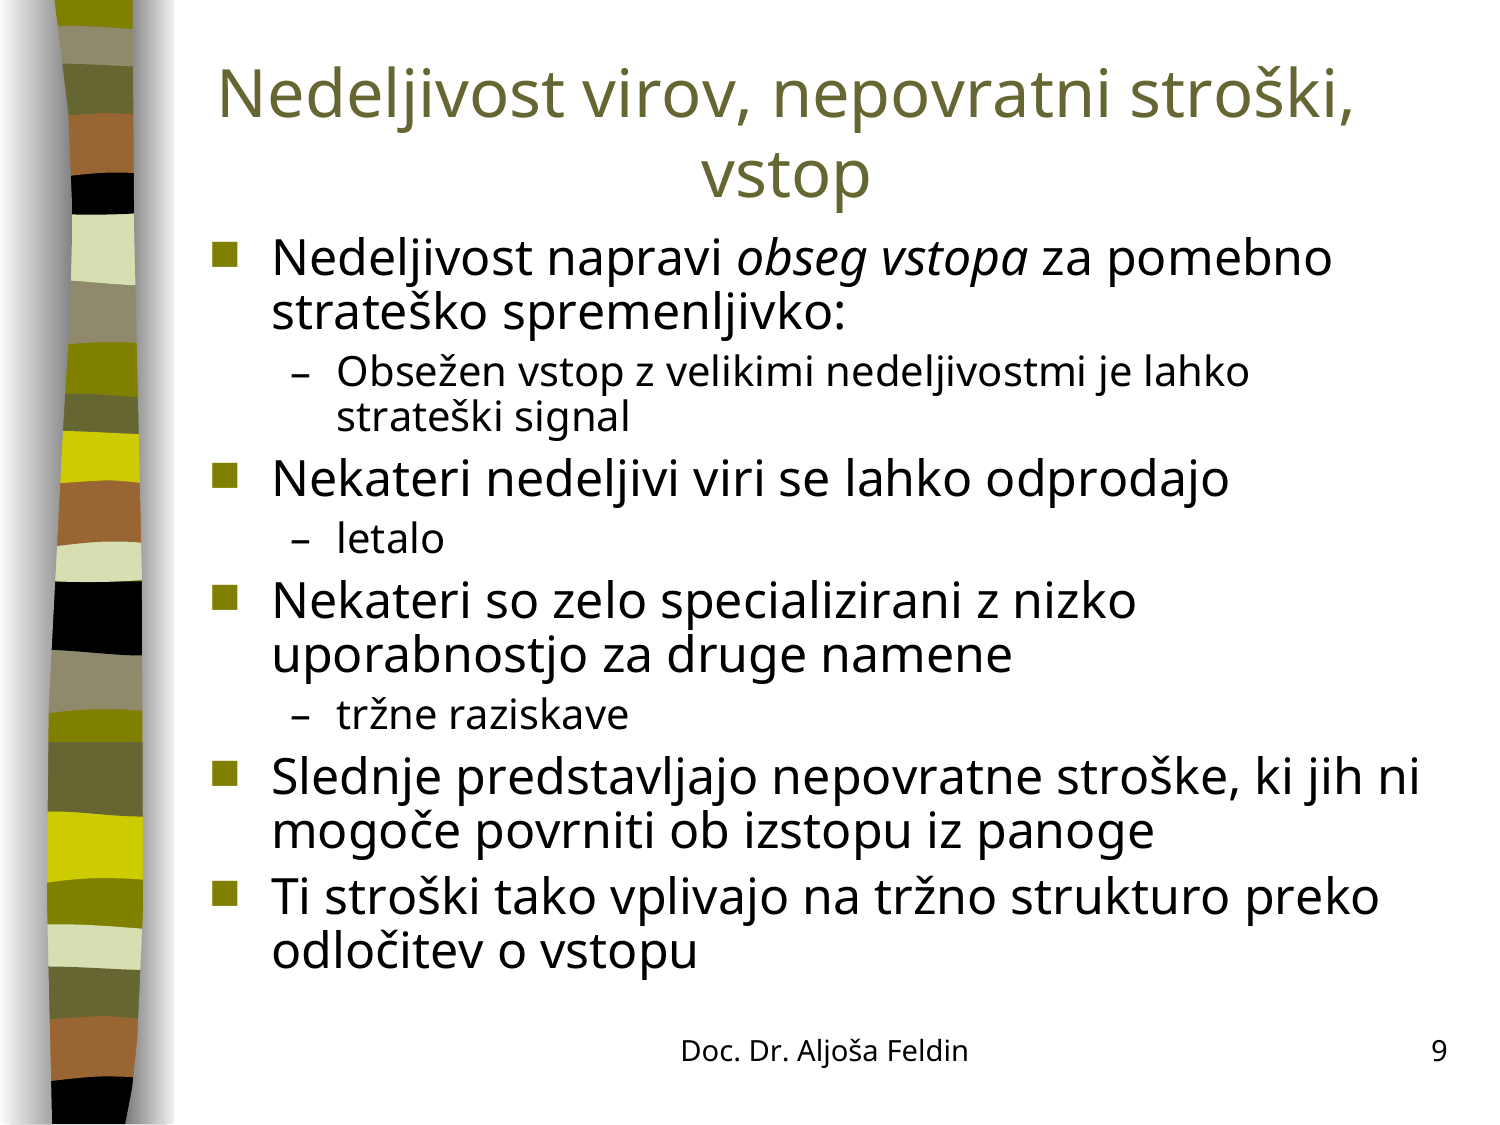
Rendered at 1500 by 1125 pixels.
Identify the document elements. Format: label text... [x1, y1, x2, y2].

text_box Doc. Dr. Aljoša Feldin [587, 1025, 1063, 1101]
list Nedeljivost napravi obseg vstopa za pomebno strateško spremenljivko: Obsežen vstop z velikimi nedeljivostmi je lahko strateški signal Nekateri nedeljivi viri se lahko odprodajo letalo Nekateri so zelo specializirani z nizko uporabnostjo za druge namene tržne raziskave Slednje predstavljajo nepovratne stroške, ki jih ni mogoče povrniti ob izstopu iz panoge Ti stroški tako vplivajo na tržno strukturo preko odločitev o vstopu [199, 224, 1438, 1009]
text_box Nedeljivost virov, nepovratni stroški, vstop [200, 74, 1375, 188]
text_box <number> [1149, 1025, 1463, 1101]
